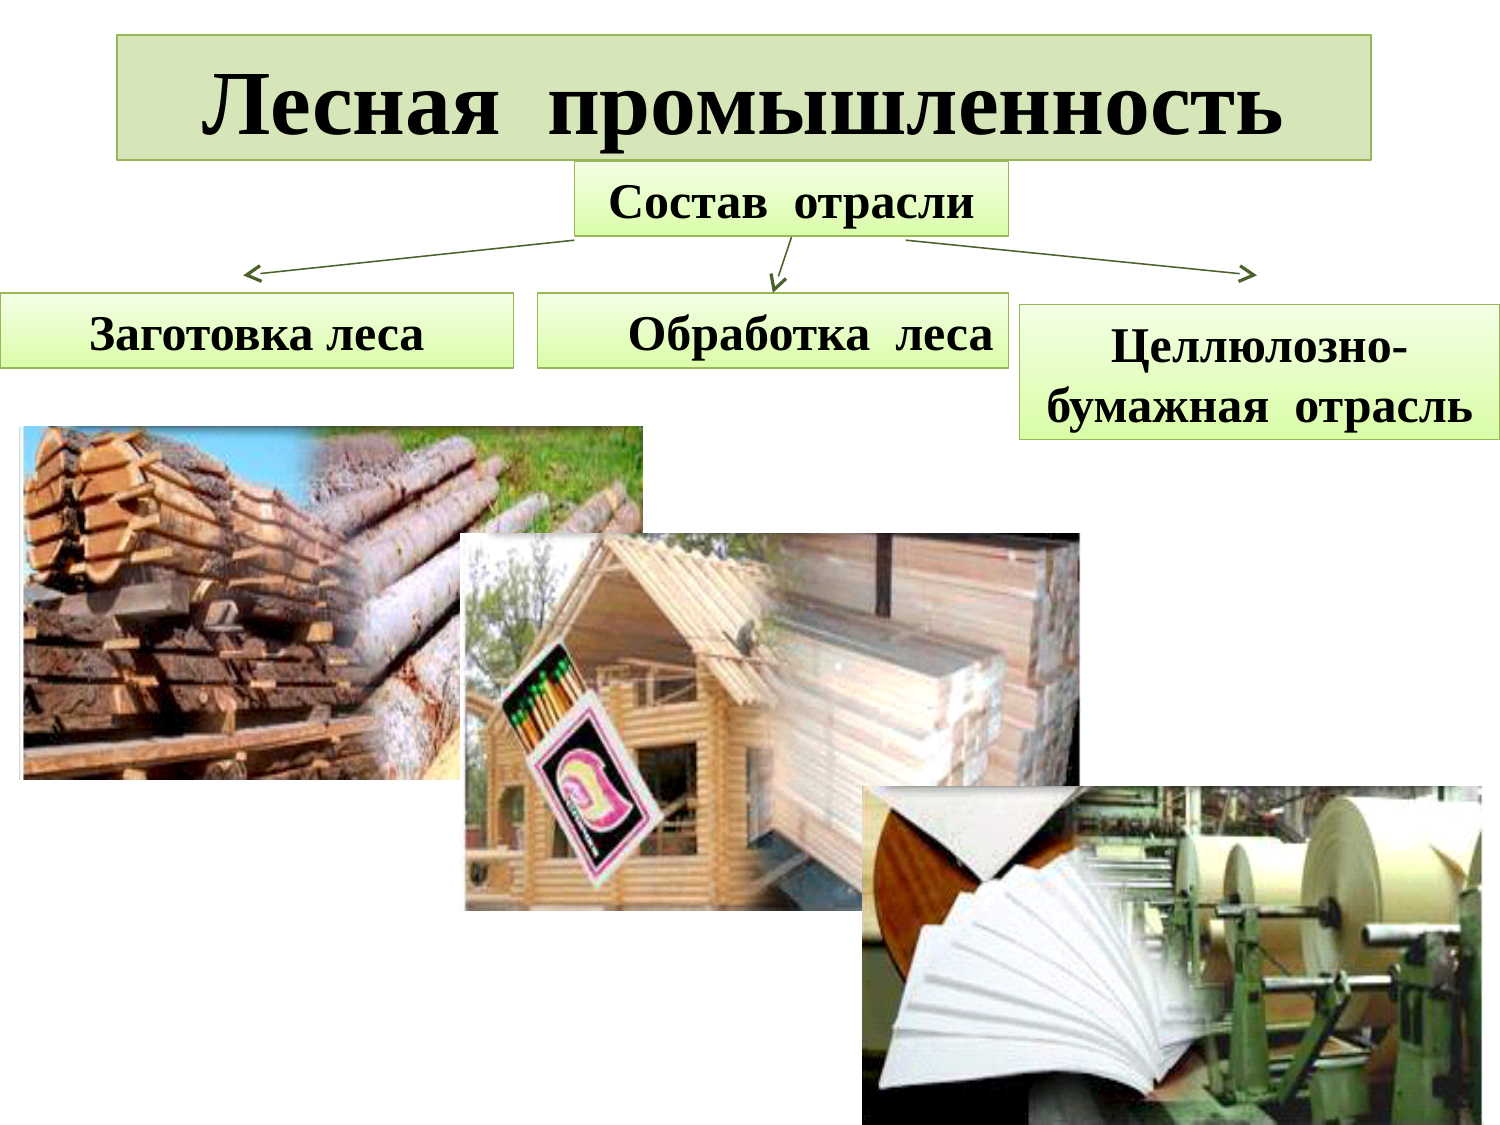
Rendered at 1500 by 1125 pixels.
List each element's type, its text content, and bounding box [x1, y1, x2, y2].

text_box Лесная промышленность [117, 35, 1372, 160]
picture [19, 426, 1484, 1125]
text_box Заготовка леса [0, 292, 514, 368]
text_box Состав отрасли [574, 161, 1009, 237]
text_box Целлюлозно-бумажная отрасль [1019, 304, 1500, 440]
text_box Обработка леса [537, 292, 1009, 368]
